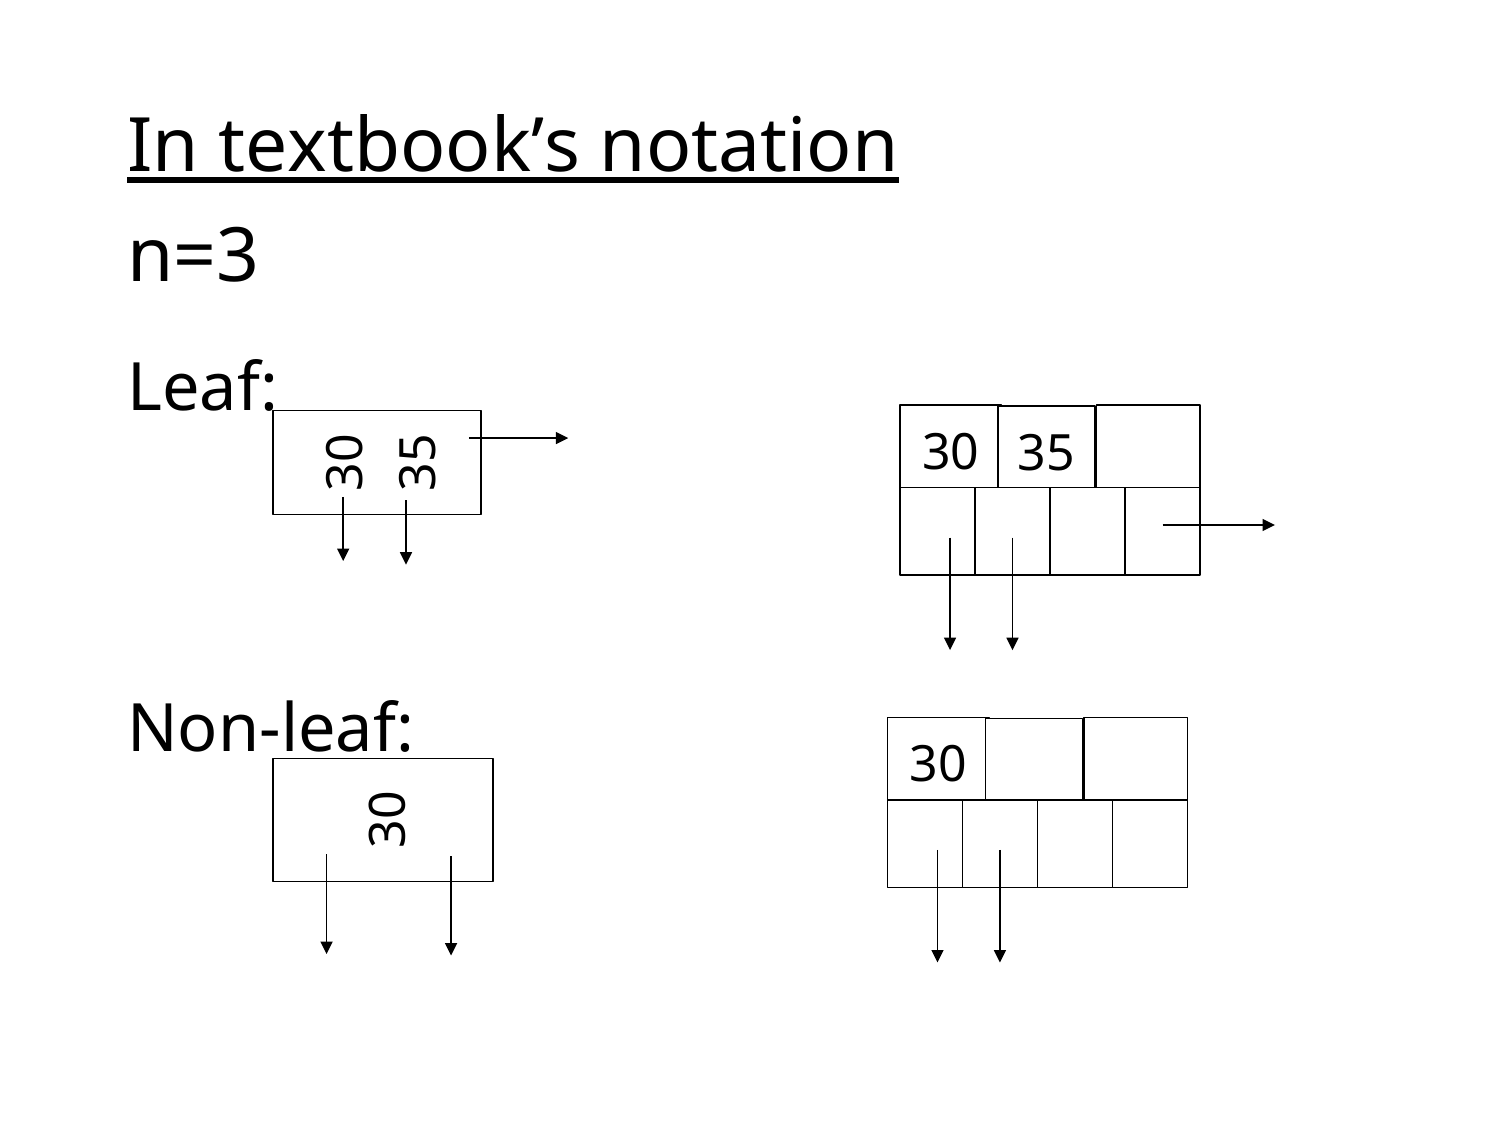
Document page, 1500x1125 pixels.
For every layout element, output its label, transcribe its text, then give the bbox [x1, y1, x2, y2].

text_box 30 [887, 717, 989, 800]
text_box 30 [900, 404, 1002, 487]
text_box [900, 405, 1201, 576]
list Leaf: Non-leaf: [112, 324, 1388, 1000]
title In textbook’s notation n=3 [112, 95, 1388, 293]
text_box [887, 717, 1188, 888]
text_box 30 35 [272, 410, 482, 515]
text_box 30 [273, 758, 493, 882]
text_box 35 [997, 406, 1096, 487]
